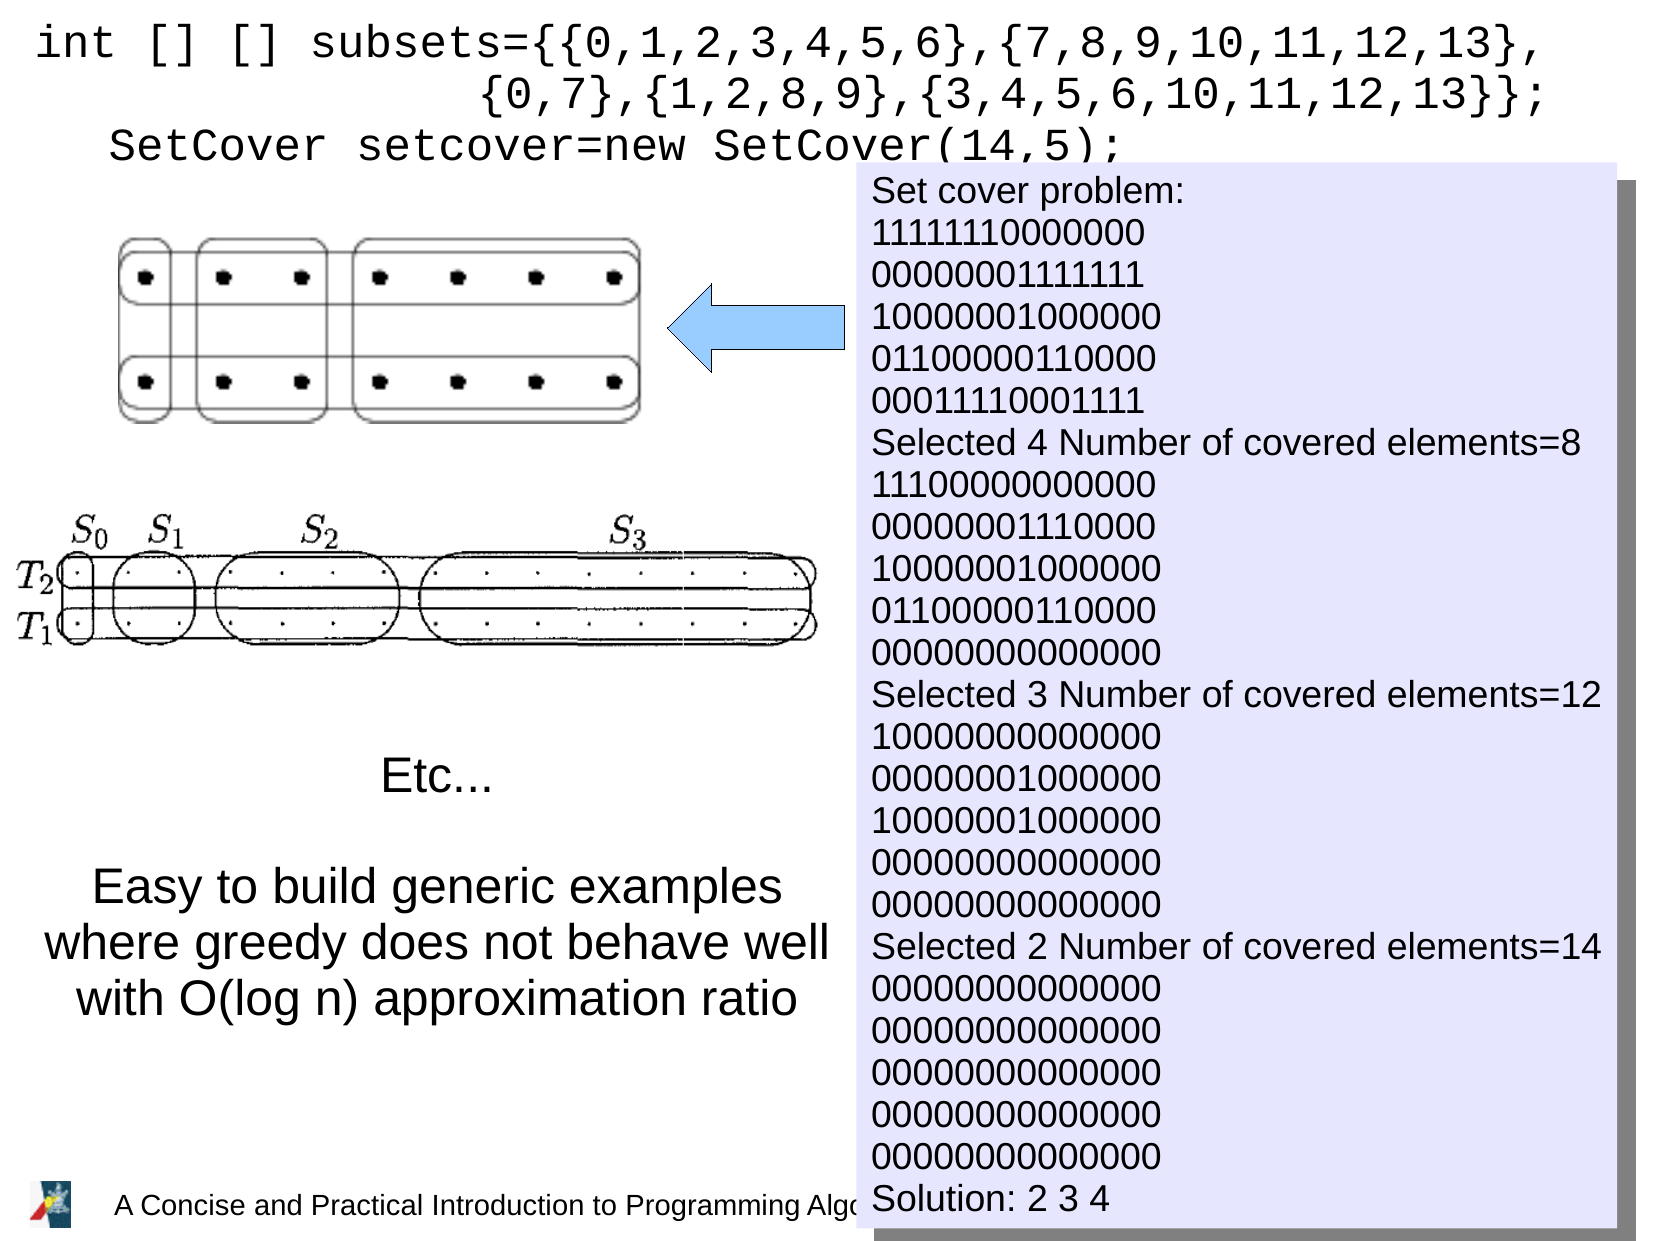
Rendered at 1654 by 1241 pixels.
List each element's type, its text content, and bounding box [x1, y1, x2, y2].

picture [29, 1181, 71, 1228]
text_box [667, 283, 845, 373]
text_box int [] [] subsets={{0,1,2,3,4,5,6},{7,8,9,10,11,12,13}, {0,7},{1,2,8,9},{3,4,5,6,10,11,12,13}}; SetCover setcover=new SetCover(14,5); [19, 11, 1565, 173]
picture [118, 236, 644, 424]
text_box Set cover problem: 11111110000000 00000001111111 10000001000000 01100000110000 00011110001111 Selected 4 Number of covered elements=8 11100000000000 00000001110000 10000001000000 01100000110000 00000000000000 Selected 3 Number of covered elements=12 10000000000000 00000001000000 10000001000000 00000000000000 00000000000000 Selected 2 Number of covered elements=14 00000000000000 00000000000000 00000000000000 00000000000000 00000000000000 Solution: 2 3 4 [856, 162, 1618, 1229]
text_box Etc... Easy to build generic examples where greedy does not behave well with O(log n) approximation ratio [29, 739, 846, 1034]
picture [8, 501, 827, 661]
